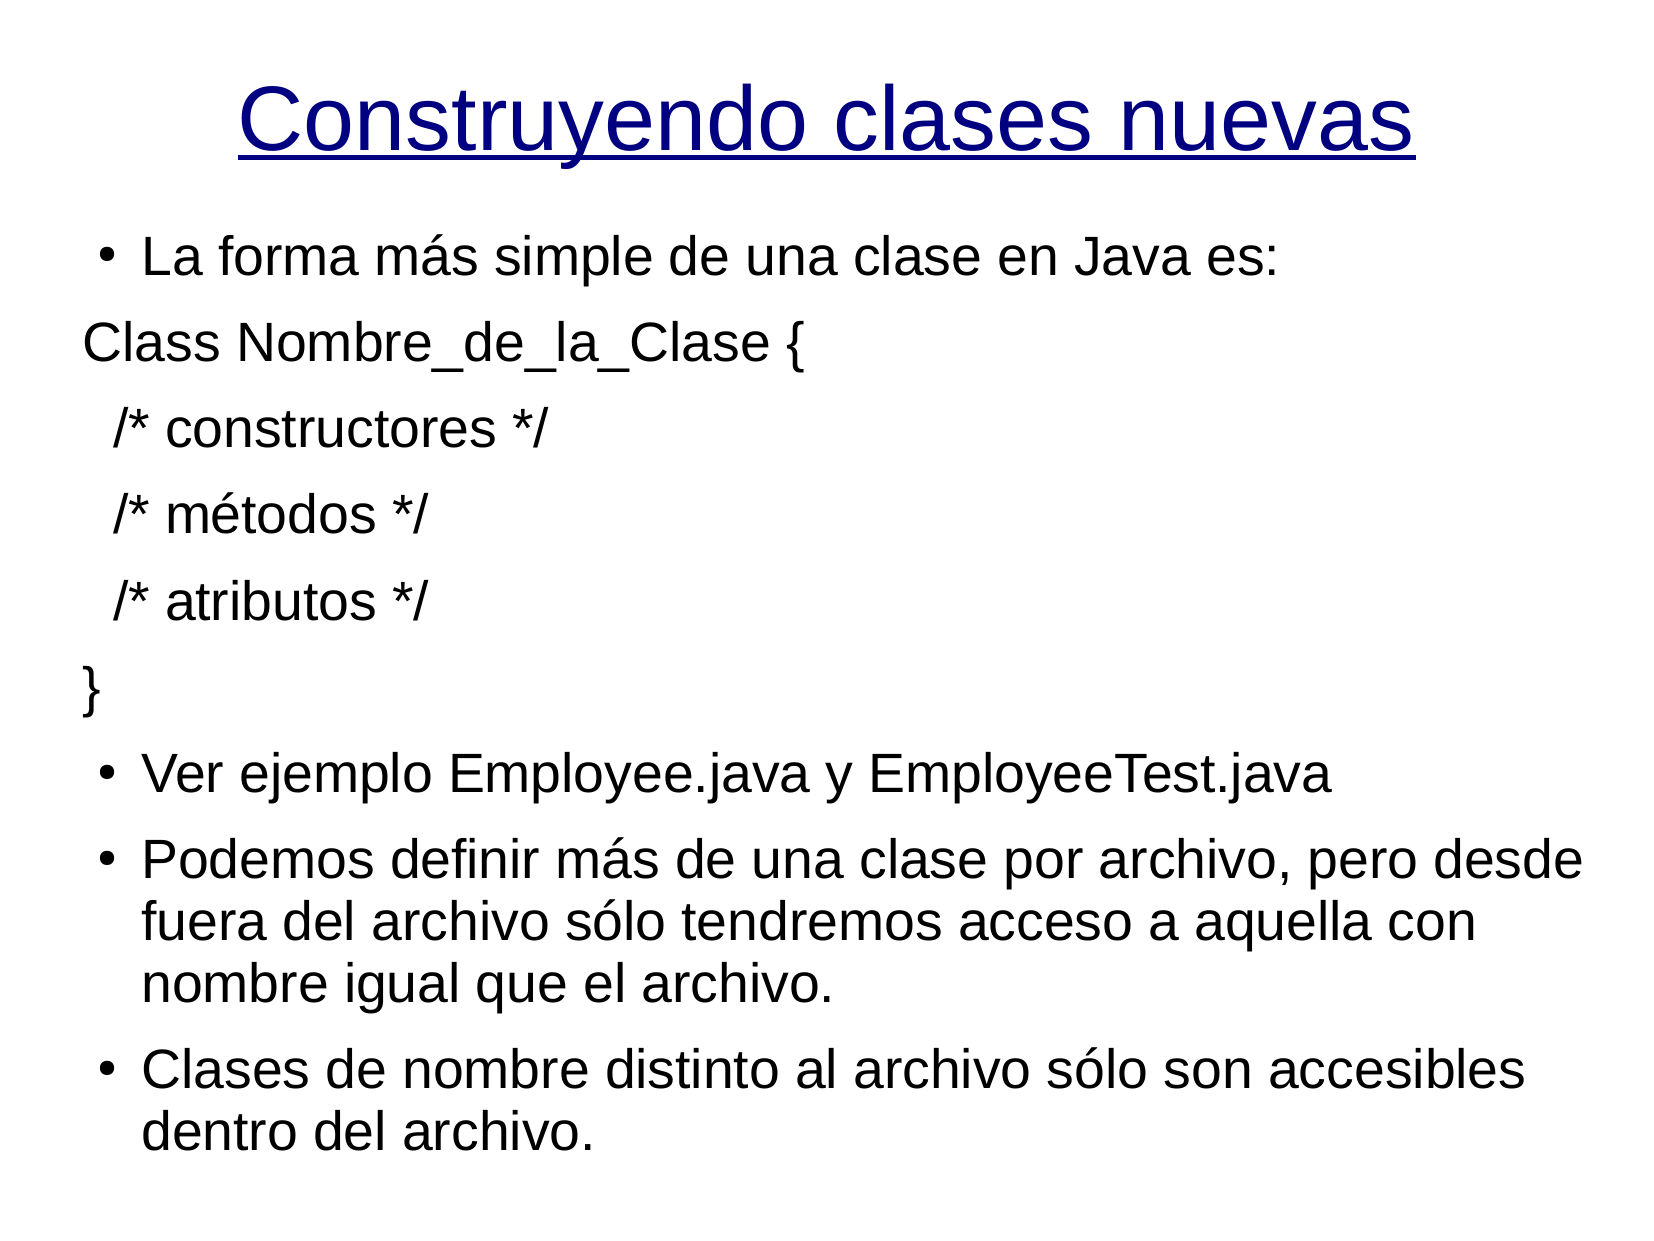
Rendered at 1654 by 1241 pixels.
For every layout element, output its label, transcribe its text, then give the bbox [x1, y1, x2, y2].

list La forma más simple de una clase en Java es: Class Nombre_de_la_Clase { /* constructores */ /* métodos */ /* atributos */ } Ver ejemplo Employee.java y EmployeeTest.java Podemos definir más de una clase por archivo, pero desde fuera del archivo sólo tendremos acceso a aquella con nombre igual que el archivo. Clases de nombre distinto al archivo sólo son accesibles dentro del archivo. [82, 225, 1613, 1163]
title Construyendo clases nuevas [82, 49, 1571, 188]
